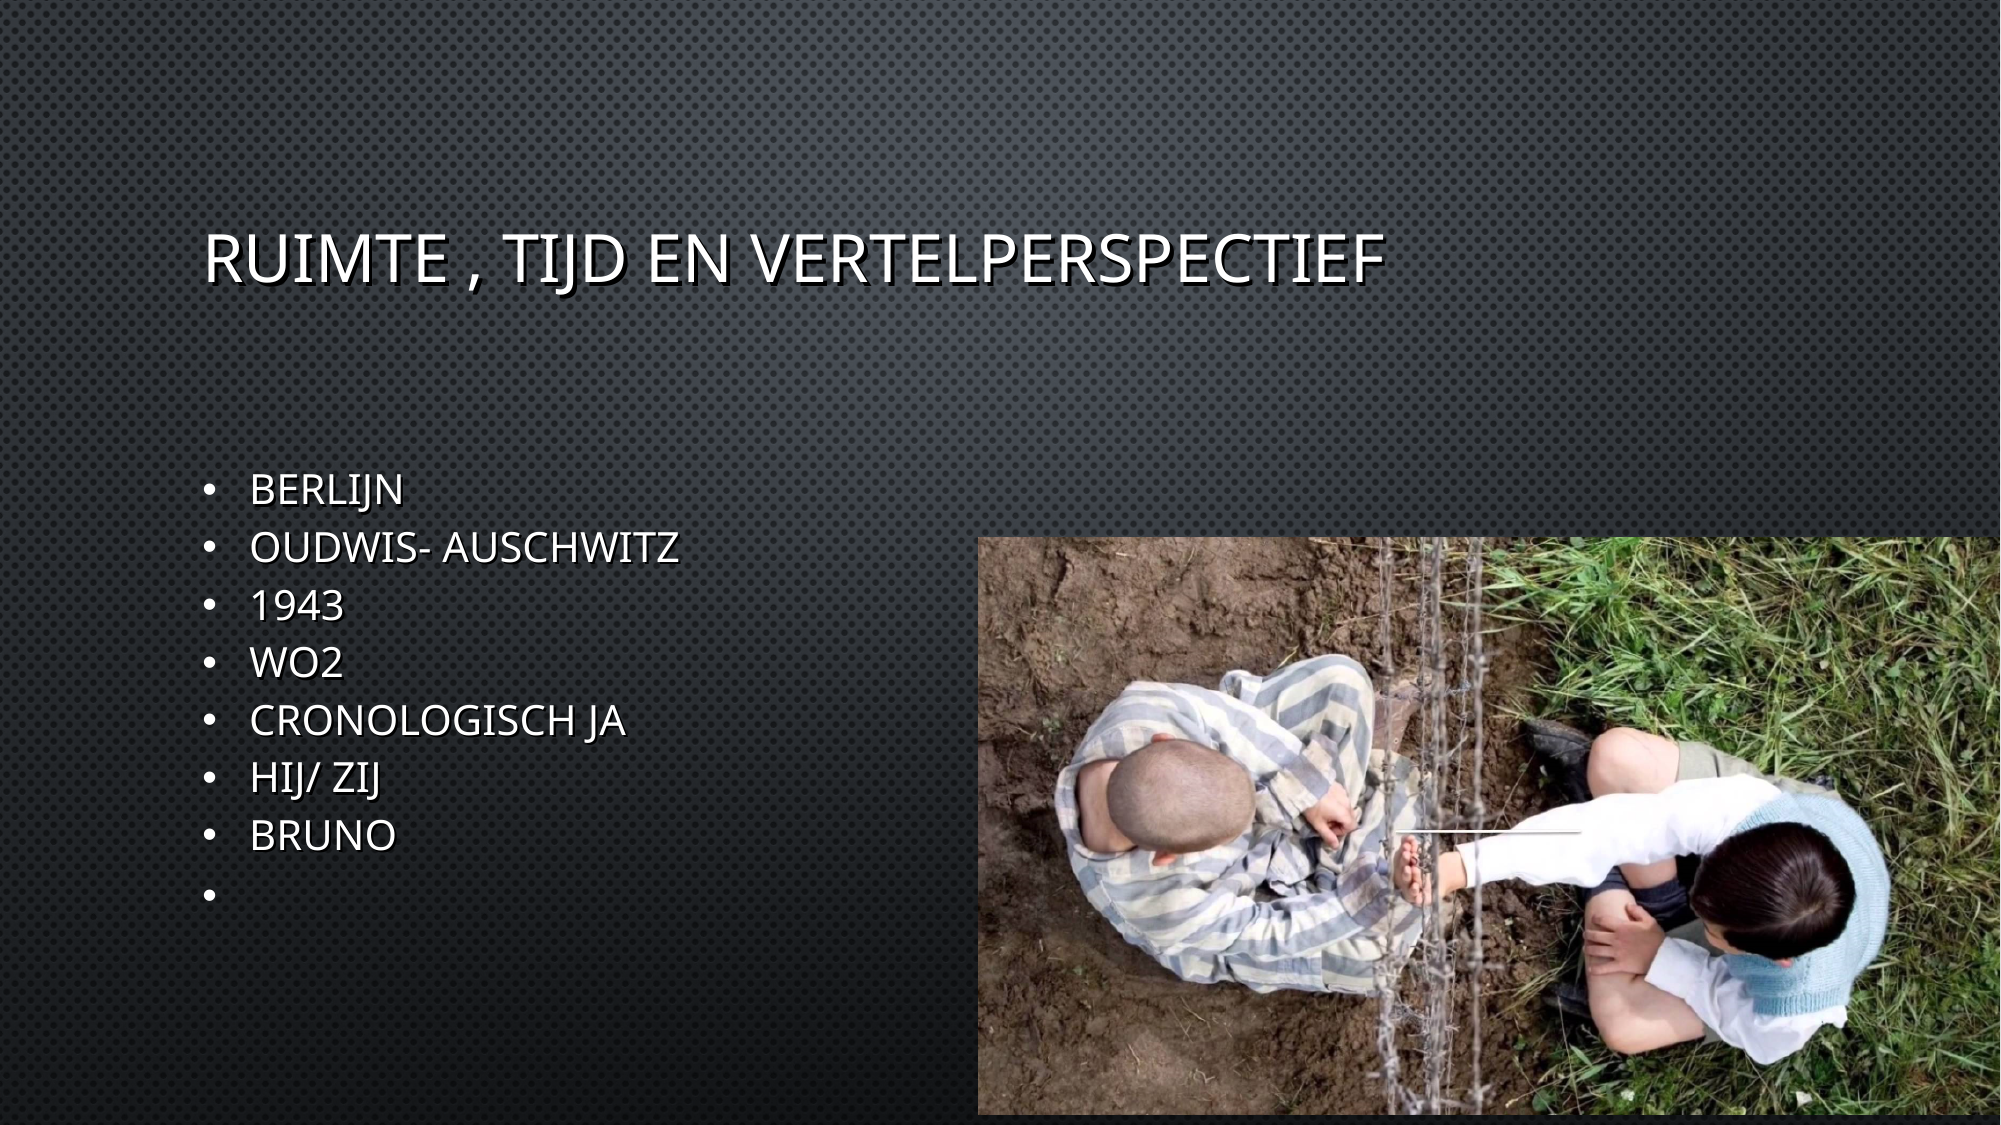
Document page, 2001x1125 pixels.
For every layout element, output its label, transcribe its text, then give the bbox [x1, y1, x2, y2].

title Ruimte , tijd en vertelperspectief [187, 99, 1813, 413]
list Berlijn Oudwis- Auschwitz 1943 WO2 Cronologisch ja Hij/ zij Bruno [187, 437, 1813, 950]
picture [978, 537, 2000, 1115]
